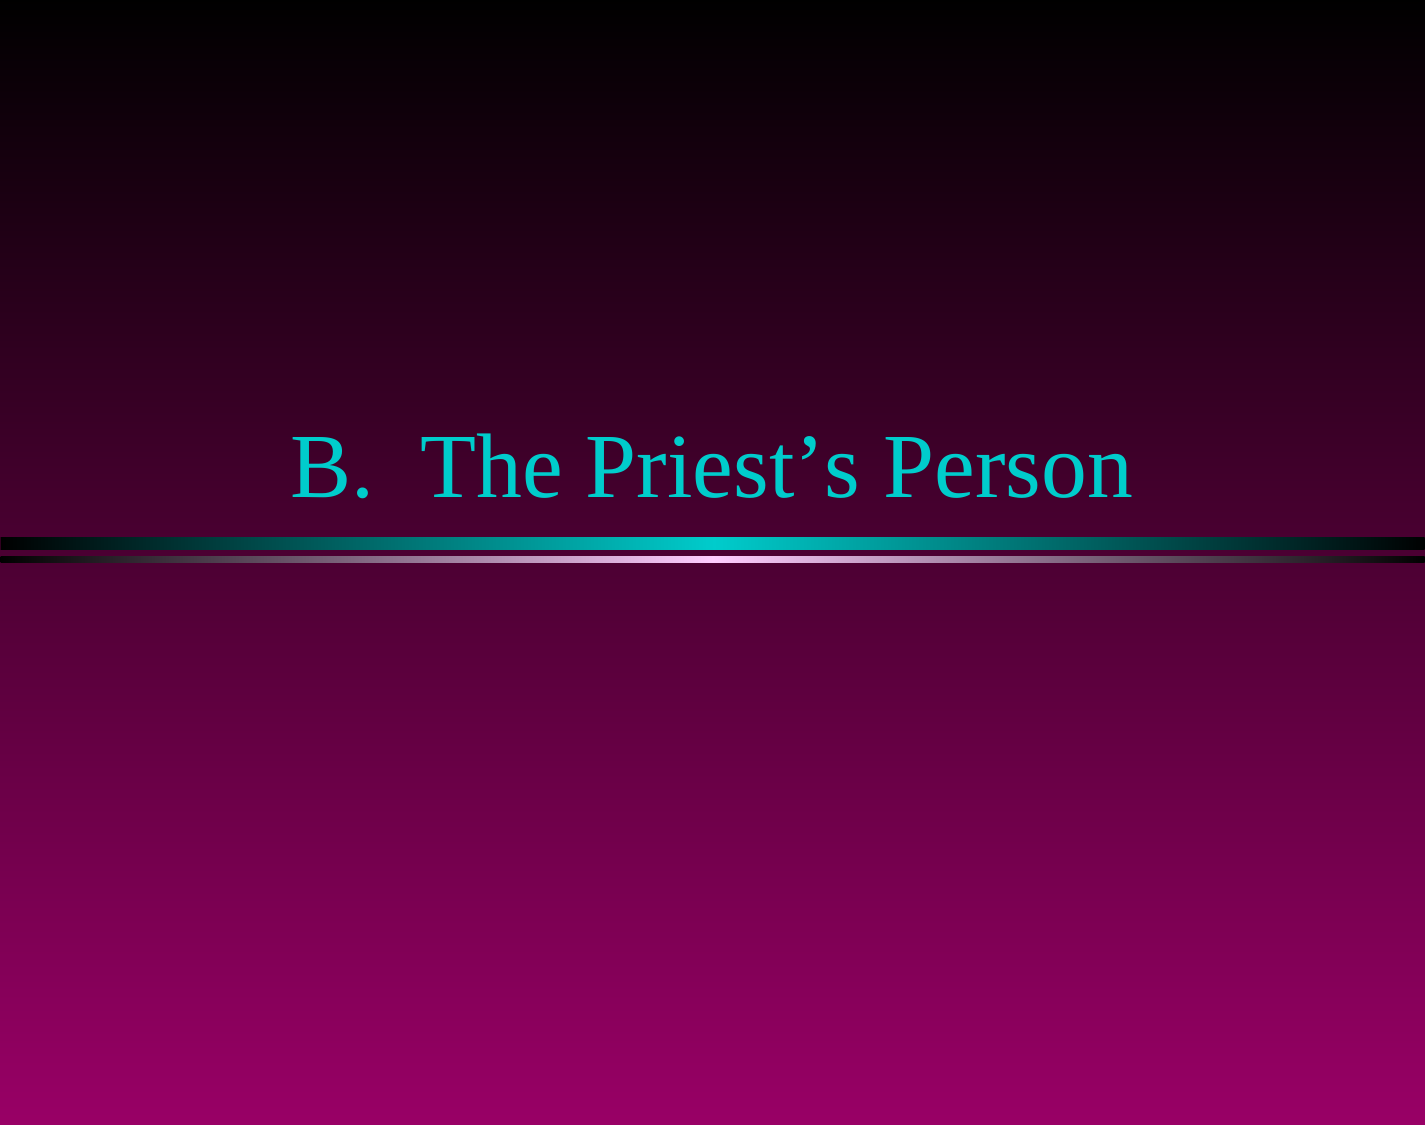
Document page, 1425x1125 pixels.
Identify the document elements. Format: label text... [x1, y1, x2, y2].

title B. The Priest’s Person [106, 337, 1319, 525]
